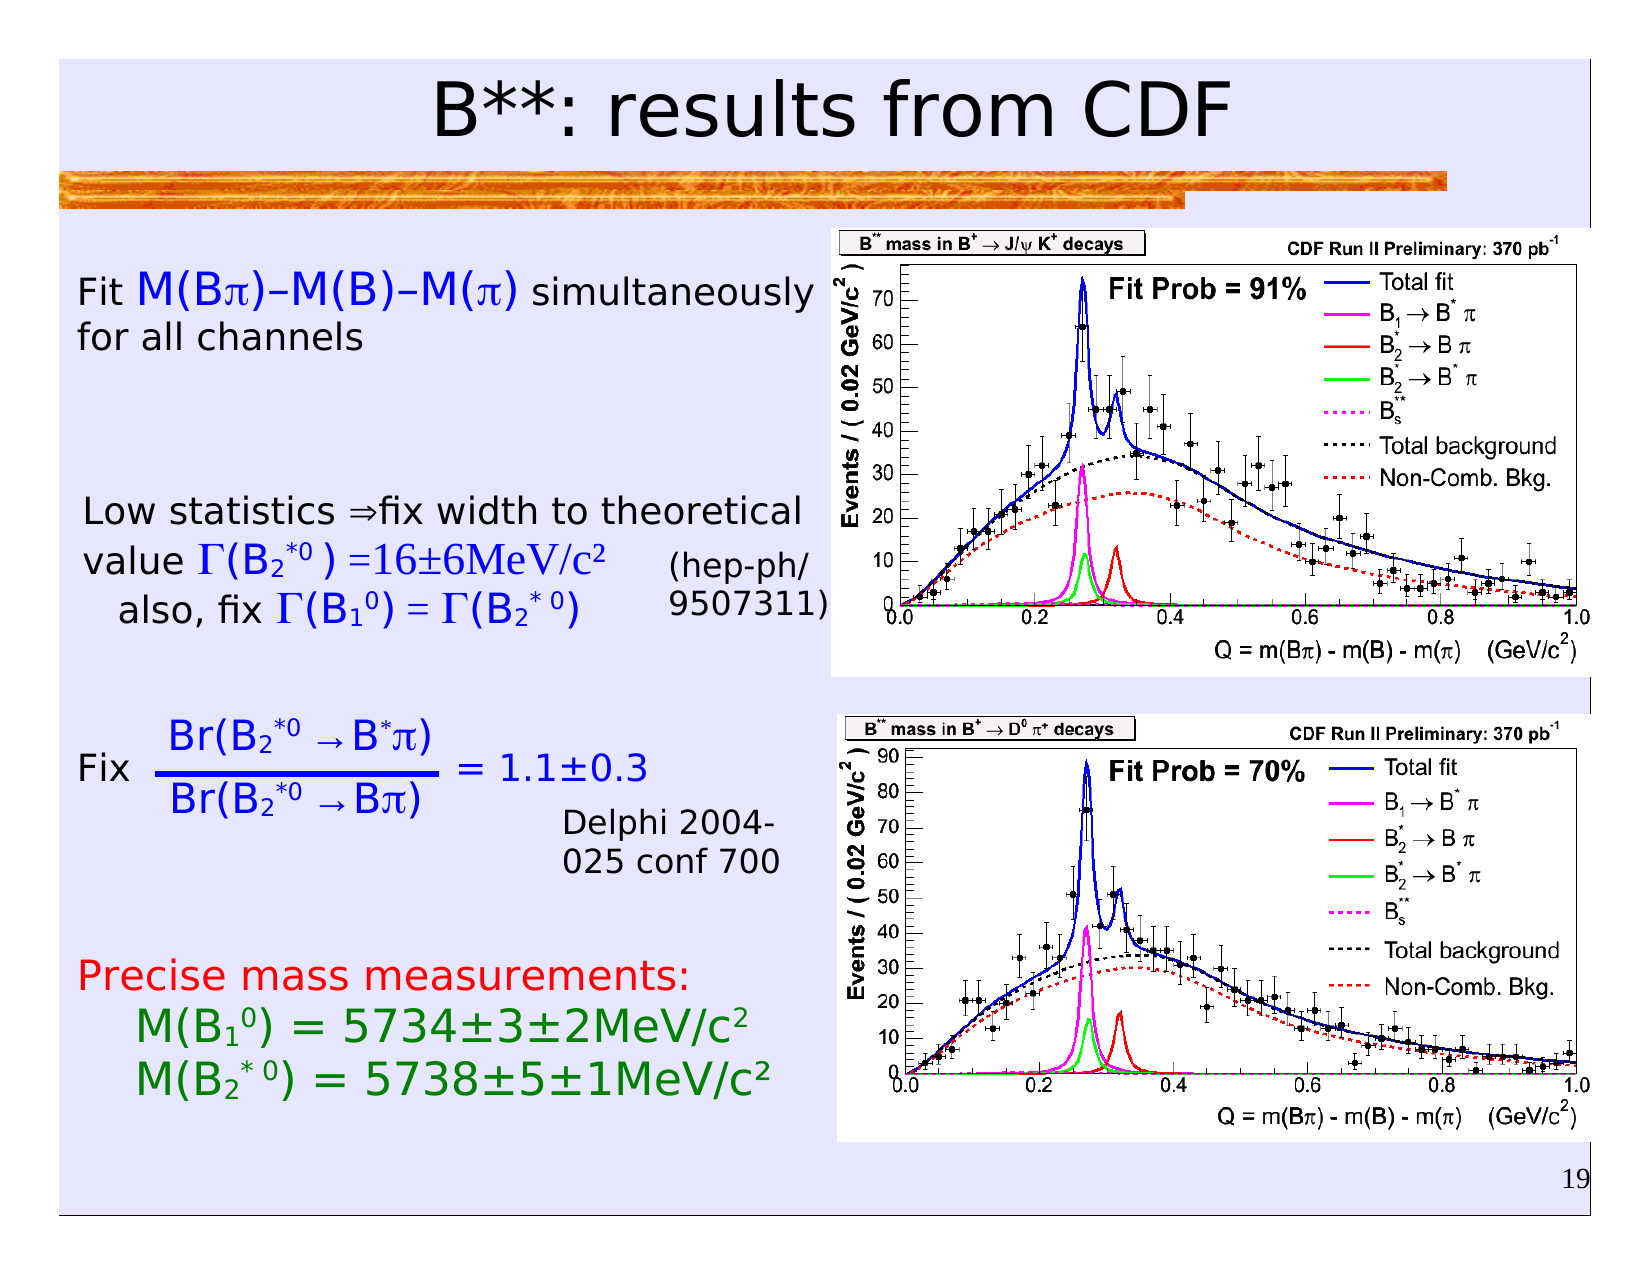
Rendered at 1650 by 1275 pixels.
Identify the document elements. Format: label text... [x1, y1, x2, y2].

picture [59, 171, 1447, 209]
picture [831, 228, 1591, 677]
text_box Fix = 1.1±0.3 [59, 735, 151, 801]
text_box Br(B2*0 →B*p) [149, 700, 456, 792]
text_box Fit M(Bp)–M(B)–M(p) simultaneously for all channels [59, 252, 822, 377]
text_box Delphi 2004- 025 conf 700 [544, 793, 796, 892]
text_box Br(B2*0 →Bp) [151, 764, 457, 855]
text_box (hep-ph/ 9507311) [650, 535, 844, 634]
text_box B**: results from CDF [415, 59, 1235, 162]
picture [837, 714, 1591, 1142]
text_box Fix = 1.1±0.3 [456, 735, 656, 801]
text_box Precise mass measurements: M(B10) = 5734±3±2MeV/c2 M(B2* 0) = 5738±5±1MeV/c² [59, 941, 779, 1149]
text_box Low statistics Þfix width to theoretical value G(B2*0 ) =16±6MeV/c² also, fix G(B10) = G(B2* 0) [64, 479, 964, 774]
